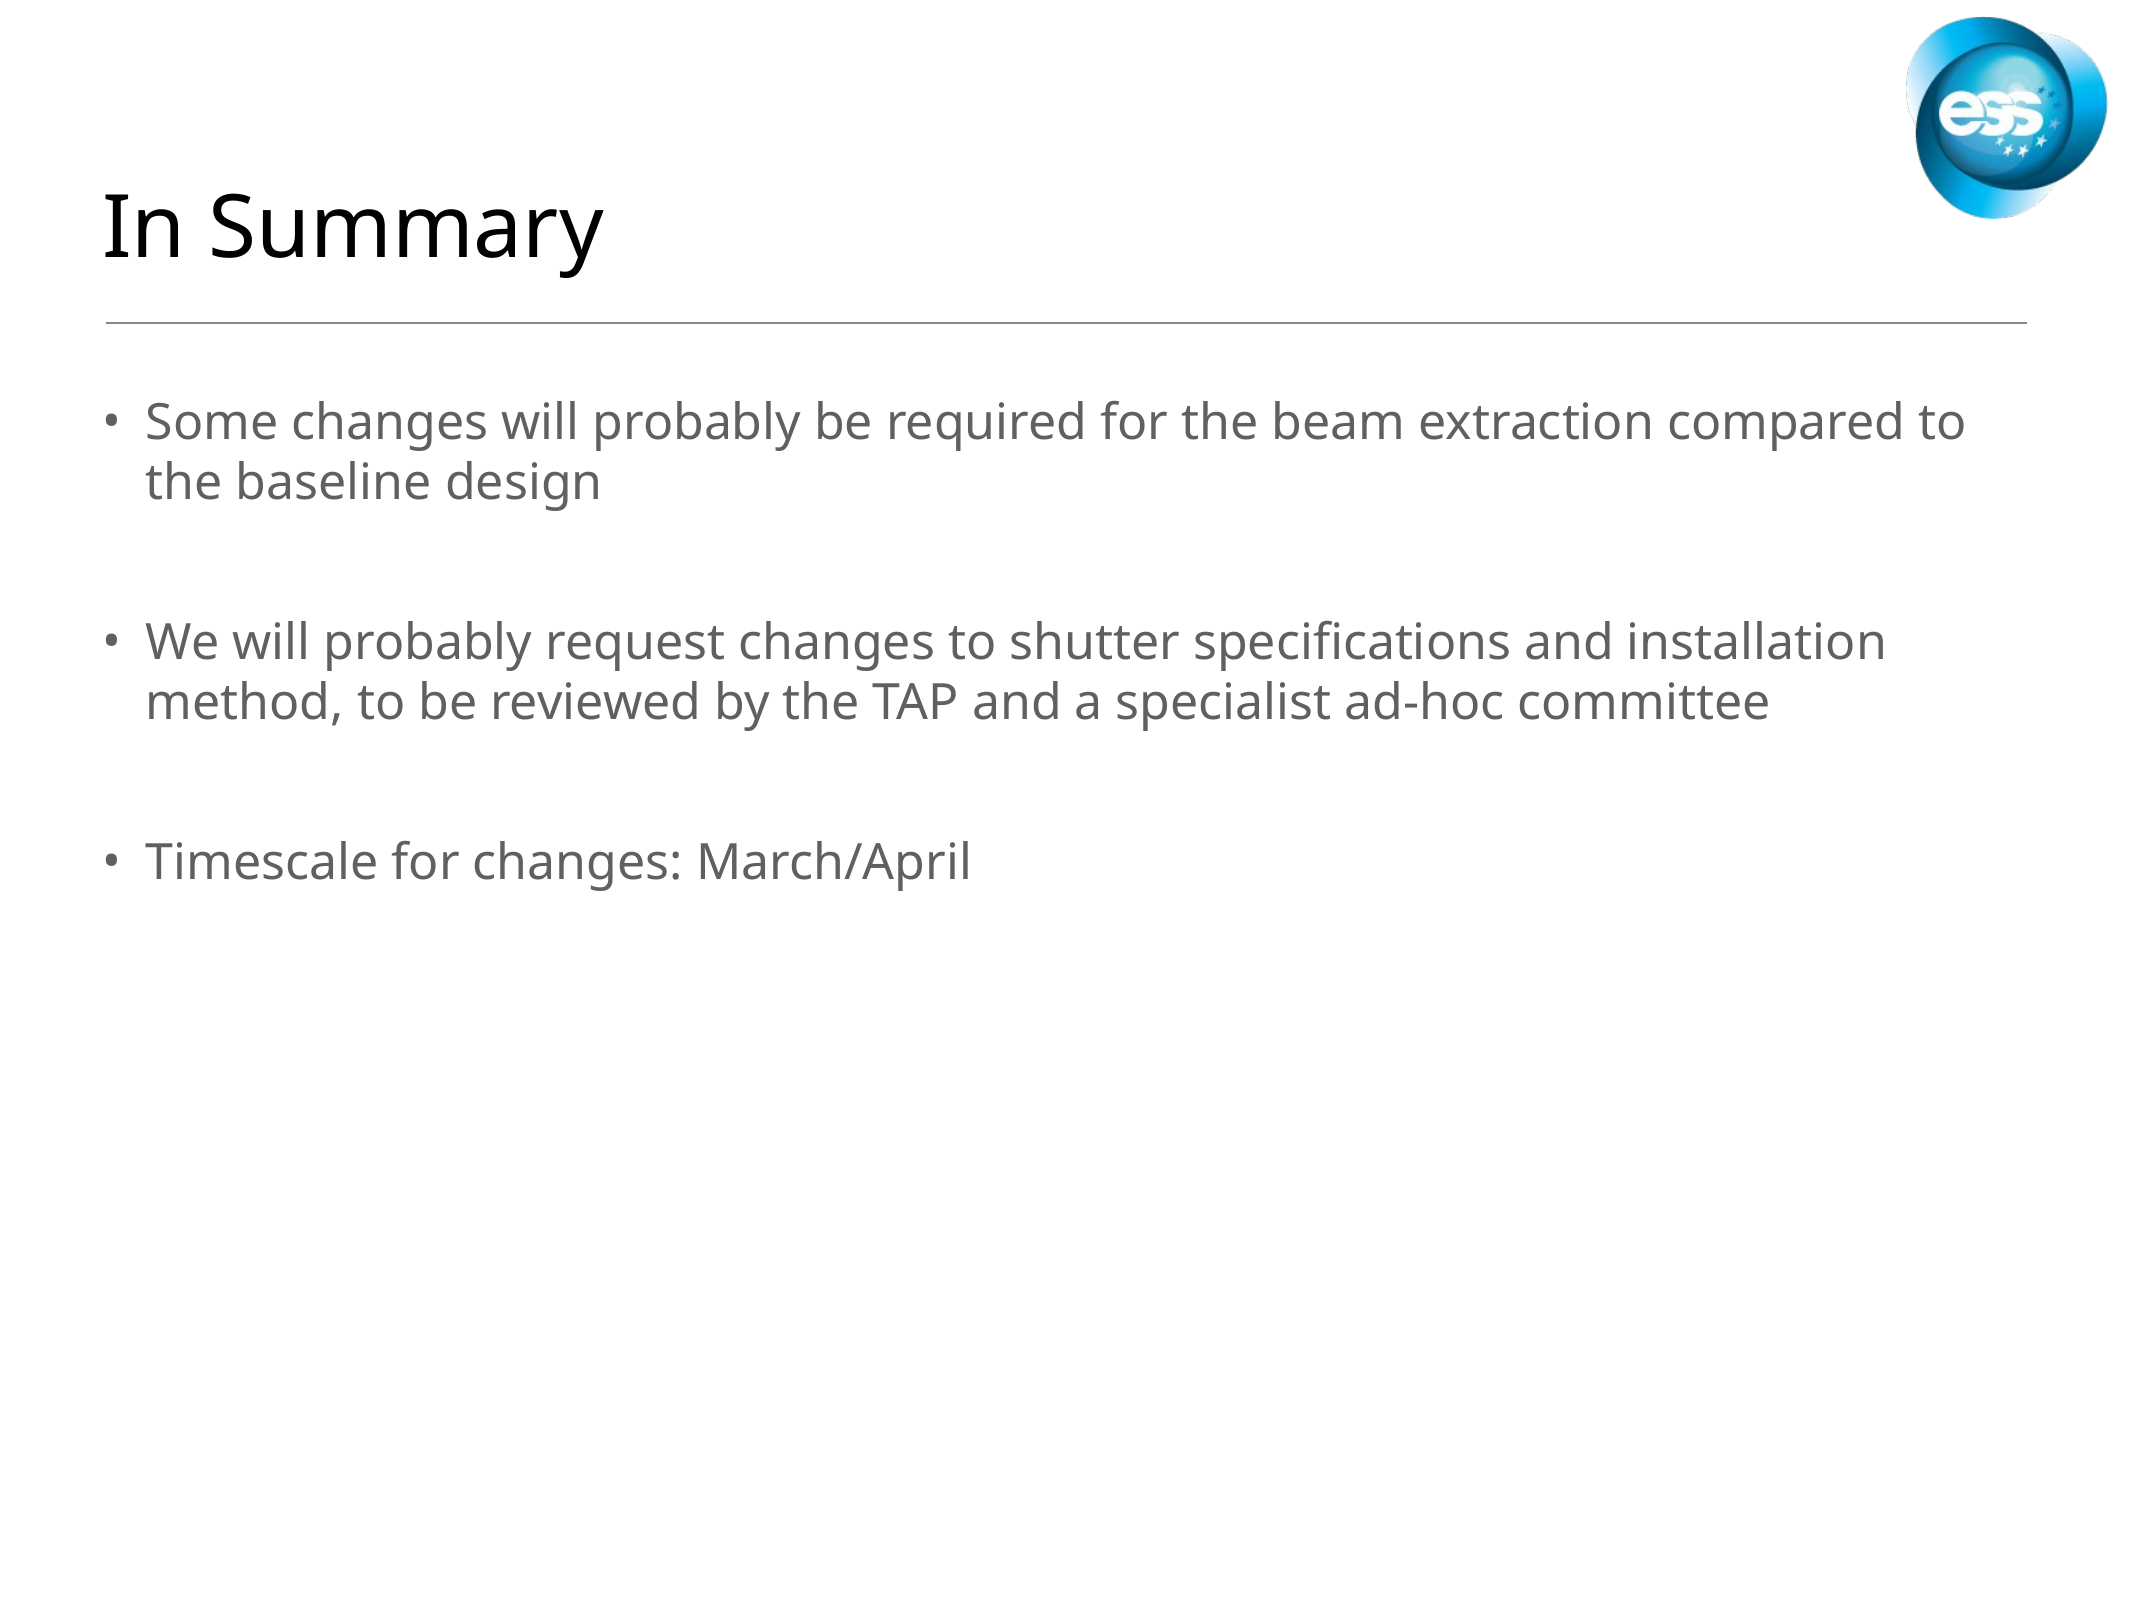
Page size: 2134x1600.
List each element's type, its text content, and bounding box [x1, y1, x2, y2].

picture [2049, 119, 2060, 129]
title In Summary [93, 54, 2040, 284]
picture [2040, 67, 2052, 130]
picture [2054, 70, 2061, 81]
picture [1905, 16, 2108, 219]
picture [2040, 135, 2046, 147]
list Some changes will probably be required for the beam extraction compared to the baseline design We will probably request changes to shutter specifications and installation method, to be reviewed by the TAP and a specialist ad-hoc committee Timescale for changes: March/April [93, 381, 2040, 1459]
